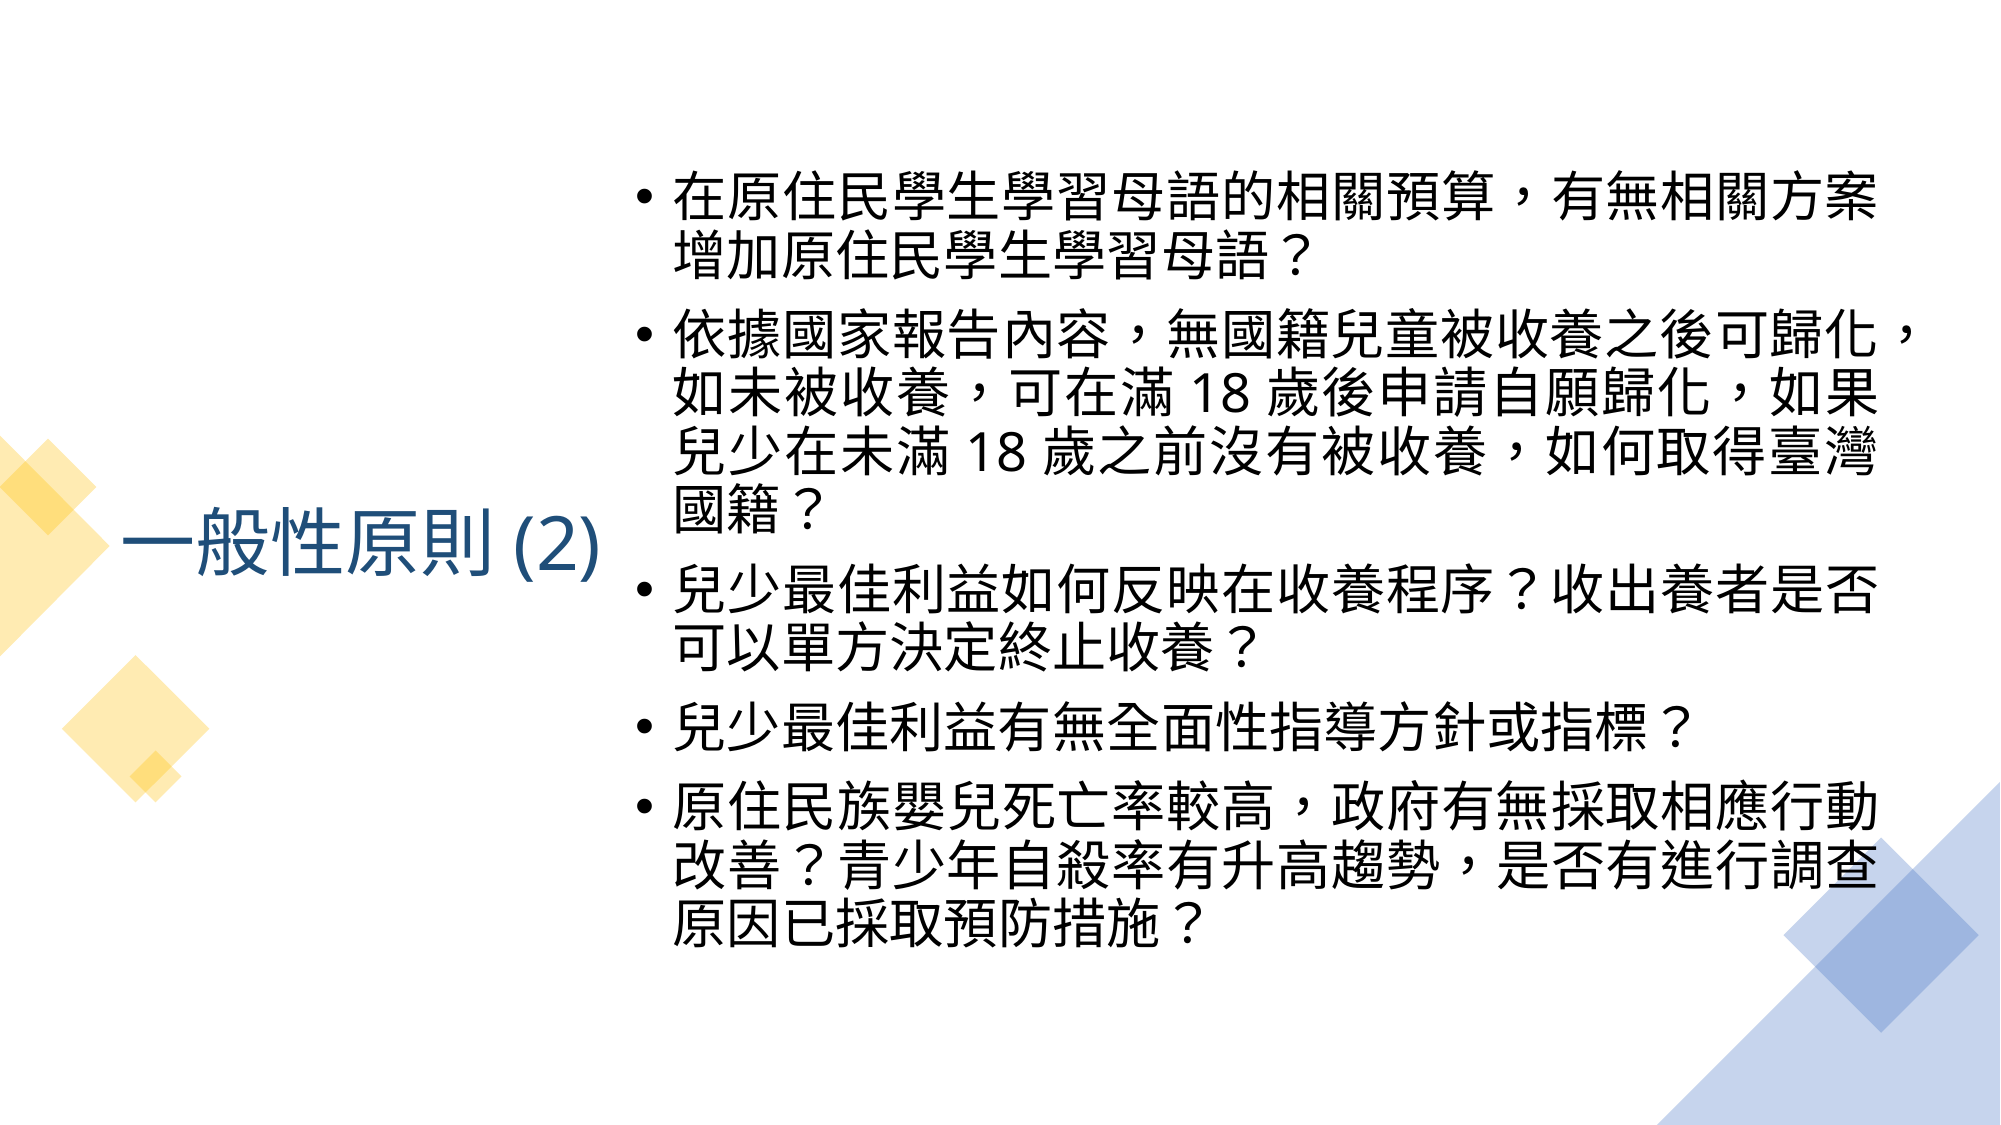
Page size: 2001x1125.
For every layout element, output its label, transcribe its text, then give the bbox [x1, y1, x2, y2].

list 在原住民學生學習母語的相關預算，有無相關方案增加原住民學生學習母語？ 依據國家報告內容，無國籍兒童被收養之後可歸化，如未被收養，可在滿18歲後申請自願歸化，如果兒少在未滿18歲之前沒有被收養，如何取得臺灣國籍？ 兒少最佳利益如何反映在收養程序？收出養者是否可以單方決定終止收養？ 兒少最佳利益有無全面性指導方針或指標？ 原住民族嬰兒死亡率較高，政府有無採取相應行動改善？青少年自殺率有升高趨勢，是否有進行調查原因已採取預防措施？ [620, 105, 1895, 1020]
title 一般性原則(2) [105, 101, 925, 990]
text_box [0, 0, 2000, 1125]
